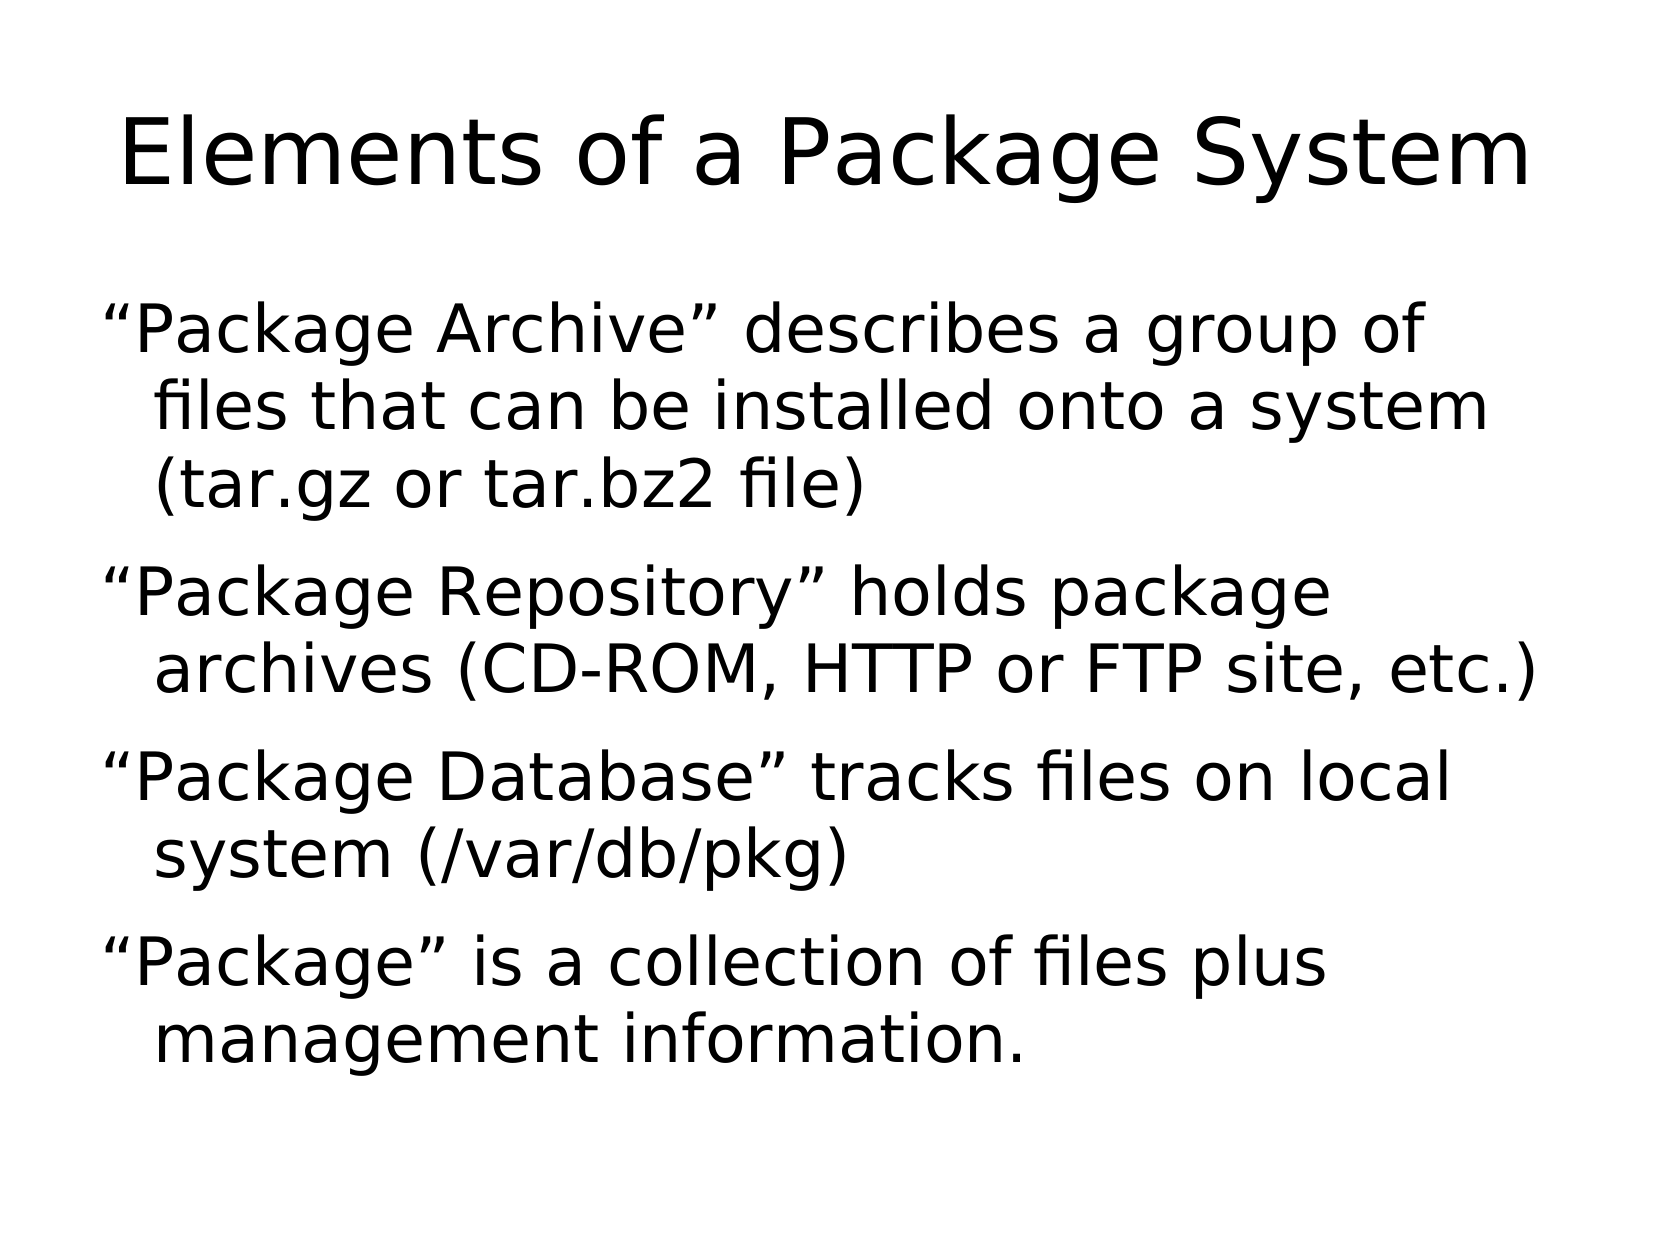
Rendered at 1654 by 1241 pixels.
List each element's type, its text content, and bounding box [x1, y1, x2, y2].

list “Package Archive” describes a group of files that can be installed onto a system (tar.gz or tar.bz2 file) “Package Repository” holds package archives (CD-ROM, HTTP or FTP site, etc.) “Package Database” tracks files on local system (/var/db/pkg) “Package” is a collection of files plus management information. [82, 290, 1571, 1109]
title Elements of a Package System [82, 49, 1571, 257]
